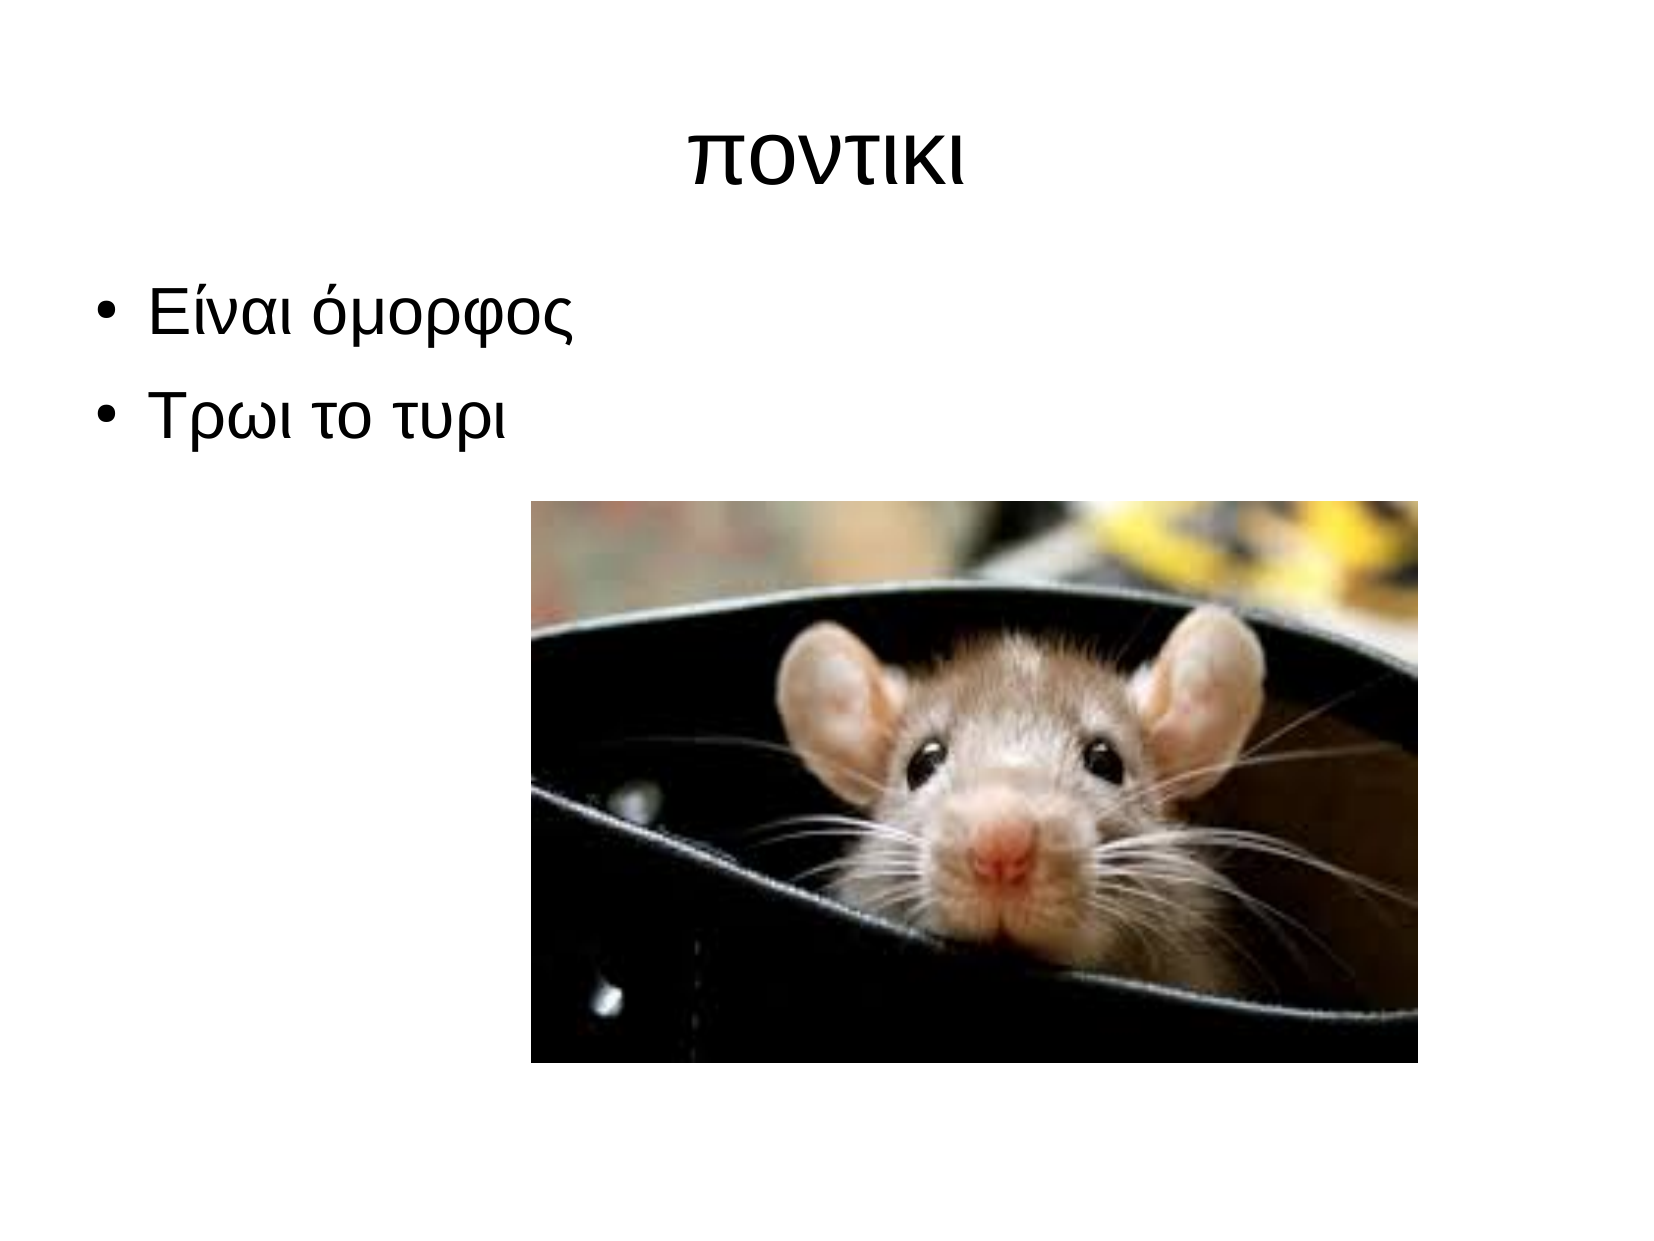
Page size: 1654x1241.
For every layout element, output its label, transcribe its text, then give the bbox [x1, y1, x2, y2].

title ποντικι [82, 49, 1571, 257]
picture [531, 501, 1418, 1063]
list Είναι όμορφος Τρωι το τυρι [76, 274, 1565, 1093]
